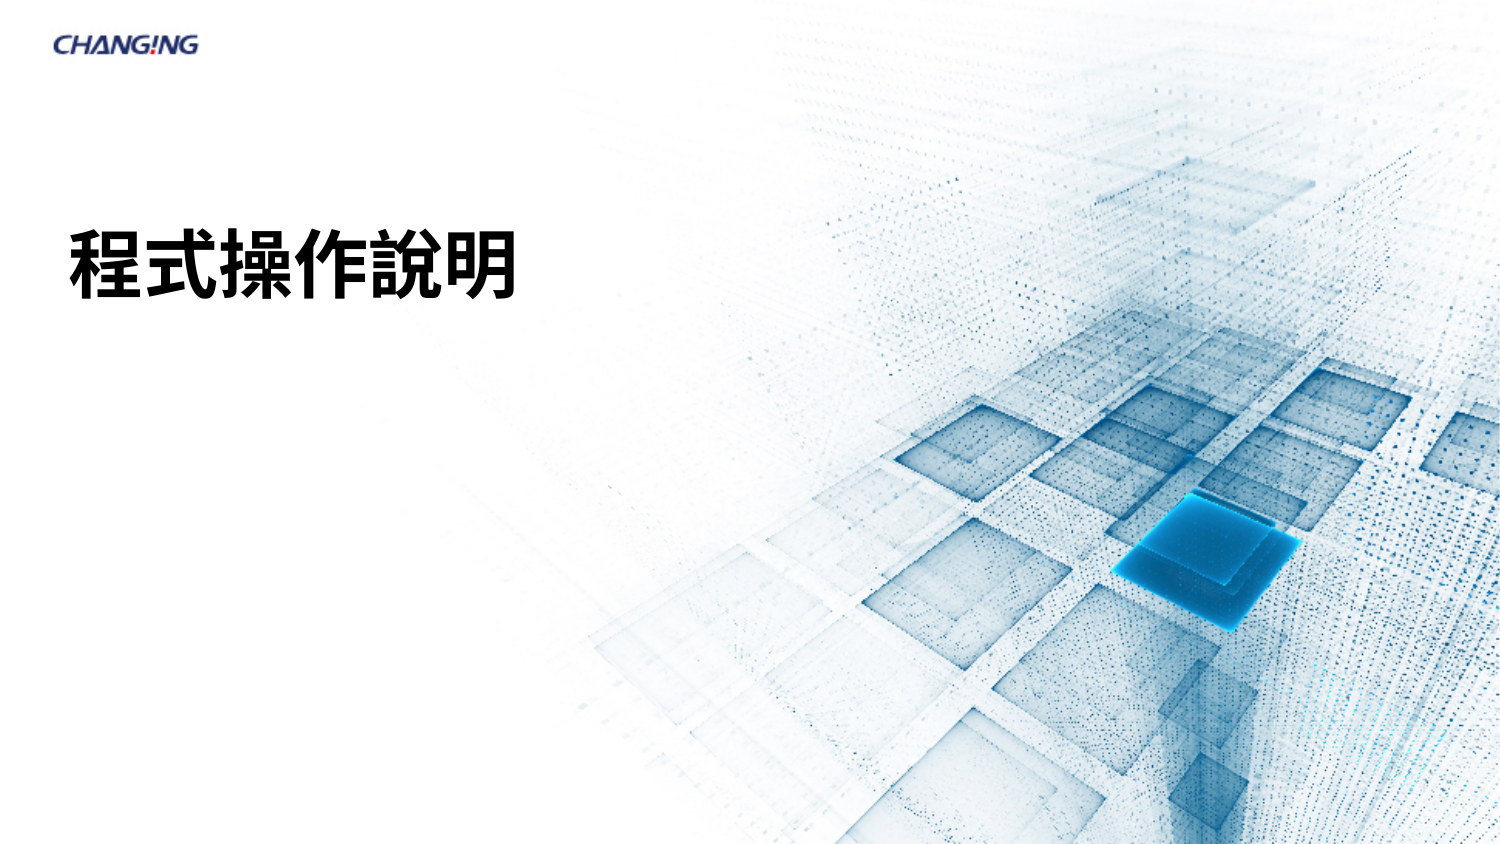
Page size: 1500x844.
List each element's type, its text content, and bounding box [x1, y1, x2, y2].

title 程式操作說明 [53, 197, 1058, 328]
picture [0, 0, 1500, 844]
